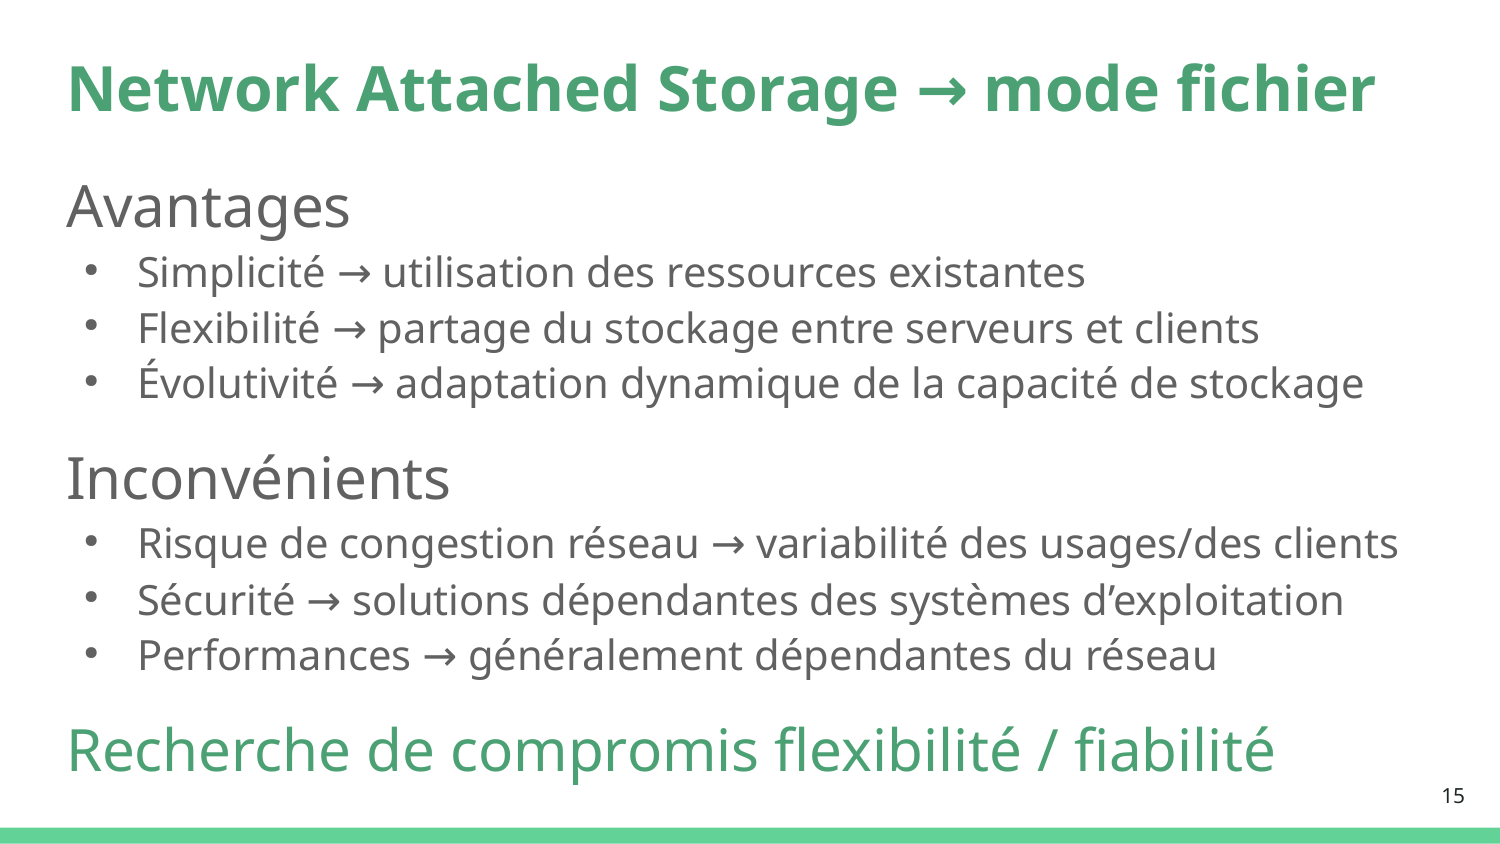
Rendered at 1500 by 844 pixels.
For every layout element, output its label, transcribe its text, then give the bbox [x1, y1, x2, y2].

slide_number <numéro> [1389, 764, 1480, 830]
list Avantages Simplicité → utilisation des ressources existantes Flexibilité → partage du stockage entre serveurs et clients Évolutivité → adaptation dynamique de la capacité de stockage Inconvénients Risque de congestion réseau → variabilité des usages/des clients Sécurité → solutions dépendantes des systèmes d’exploitation Performances → généralement dépendantes du réseau Recherche de compromis flexibilité / fiabilité [51, 144, 1449, 805]
title Network Attached Storage → mode fichier [51, 23, 1449, 117]
